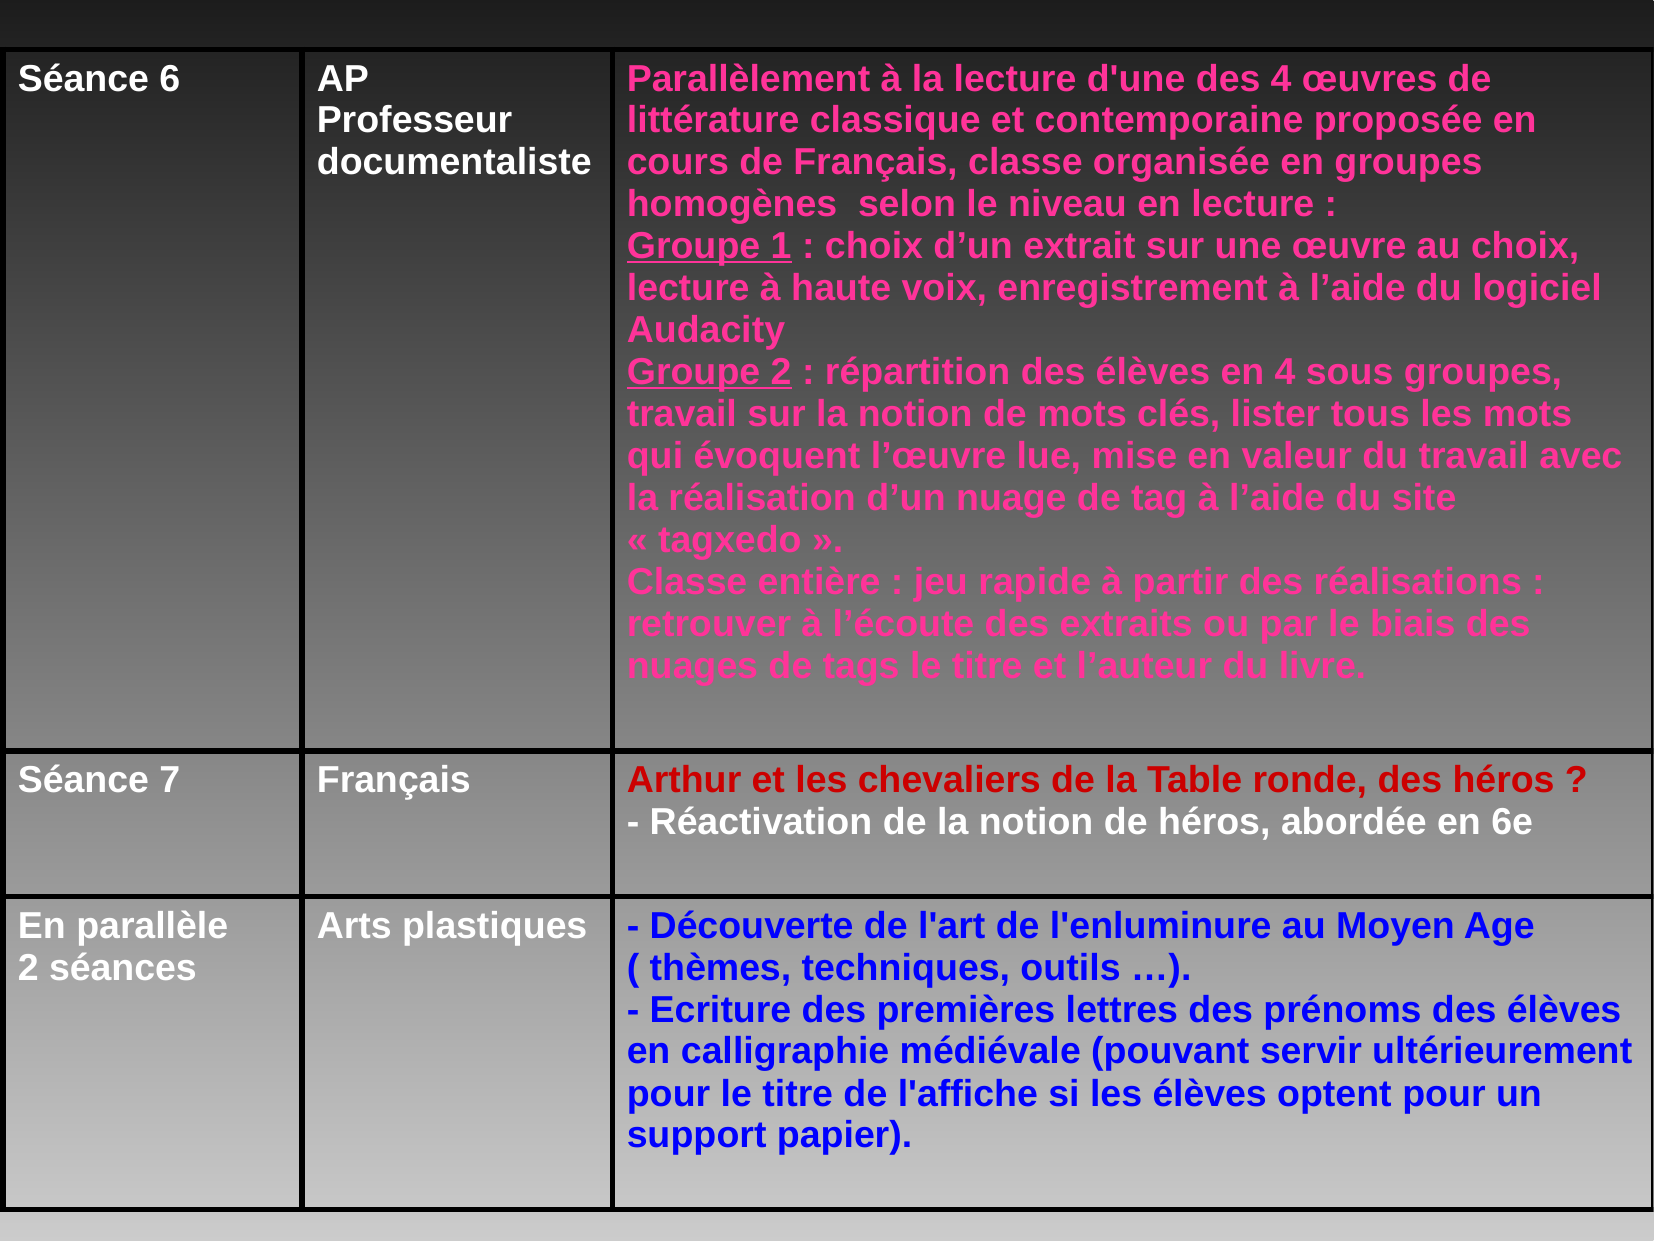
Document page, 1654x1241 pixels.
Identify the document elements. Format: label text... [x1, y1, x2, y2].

table_cell En parallèle 2 séances [6, 899, 299, 1207]
table_cell Arts plastiques [305, 899, 610, 1207]
table_cell - Découverte de l'art de l'enluminure au Moyen Age ( thèmes, techniques, outils …). - Ecriture des premières lettres des prénoms des élèves en calligraphie médiévale (pouvant servir ultérieurement pour le titre de l'affiche si les élèves optent pour un support papier). [615, 899, 1651, 1207]
table_cell Arthur et les chevaliers de la Table ronde, des héros ? - Réactivation de la notion de héros, abordée en 6e [615, 754, 1651, 894]
table_header Parallèlement à la lecture d'une des 4 œuvres de littérature classique et contemporaine proposée en cours de Français, classe organisée en groupes homogènes selon le niveau en lecture : Groupe 1 : choix d’un extrait sur une œuvre au choix, lecture à haute voix, enregistrement à l’aide du logiciel Audacity Groupe 2 : répartition des élèves en 4 sous groupes, travail sur la notion de mots clés, lister tous les mots qui évoquent l’œuvre lue, mise en valeur du travail avec la réalisation d’un nuage de tag à l’aide du site « tagxedo ». Classe entière : jeu rapide à partir des réalisations : retrouver à l’écoute des extraits ou par le biais des nuages de tags le titre et l’auteur du livre. [615, 52, 1651, 748]
table_cell Séance 7 [6, 754, 299, 894]
table_header AP Professeur documentaliste [305, 52, 610, 748]
table_header Séance 6 [6, 52, 299, 748]
table_cell Français [305, 754, 610, 894]
